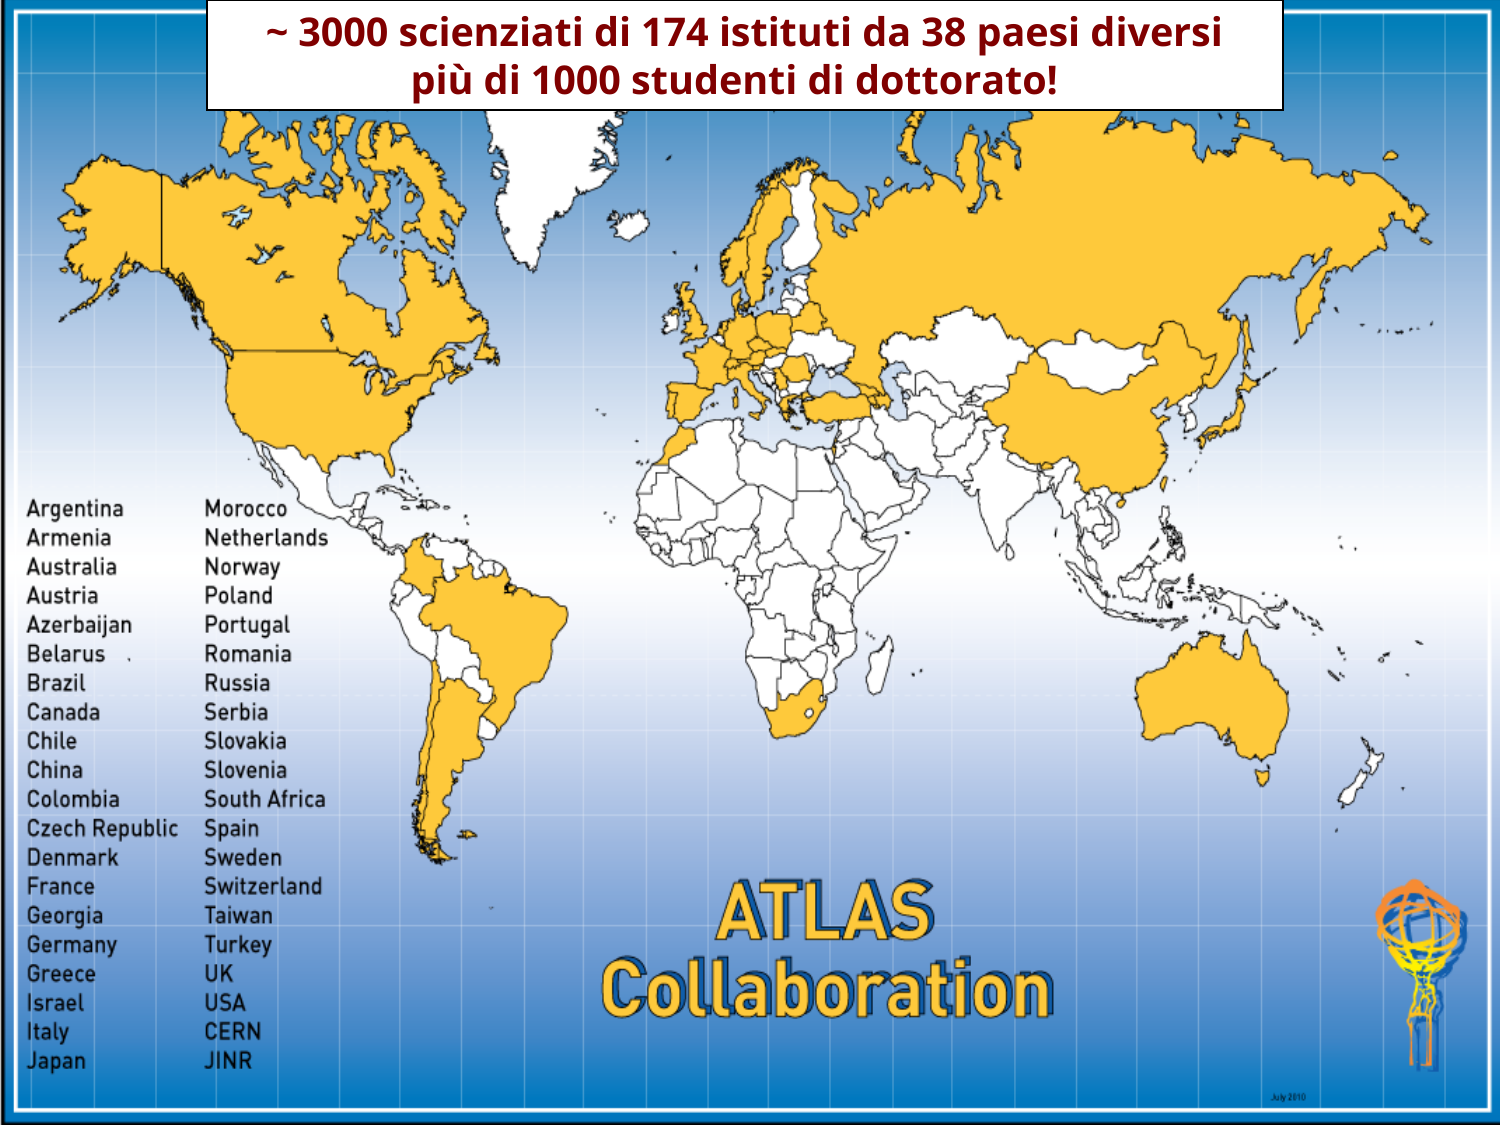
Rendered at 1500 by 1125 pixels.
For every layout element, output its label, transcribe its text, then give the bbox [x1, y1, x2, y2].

picture [0, 0, 1500, 1125]
text_box ~ 3000 scienziati di 174 istituti da 38 paesi diversi più di 1000 studenti di dottorato! [206, 0, 1284, 110]
